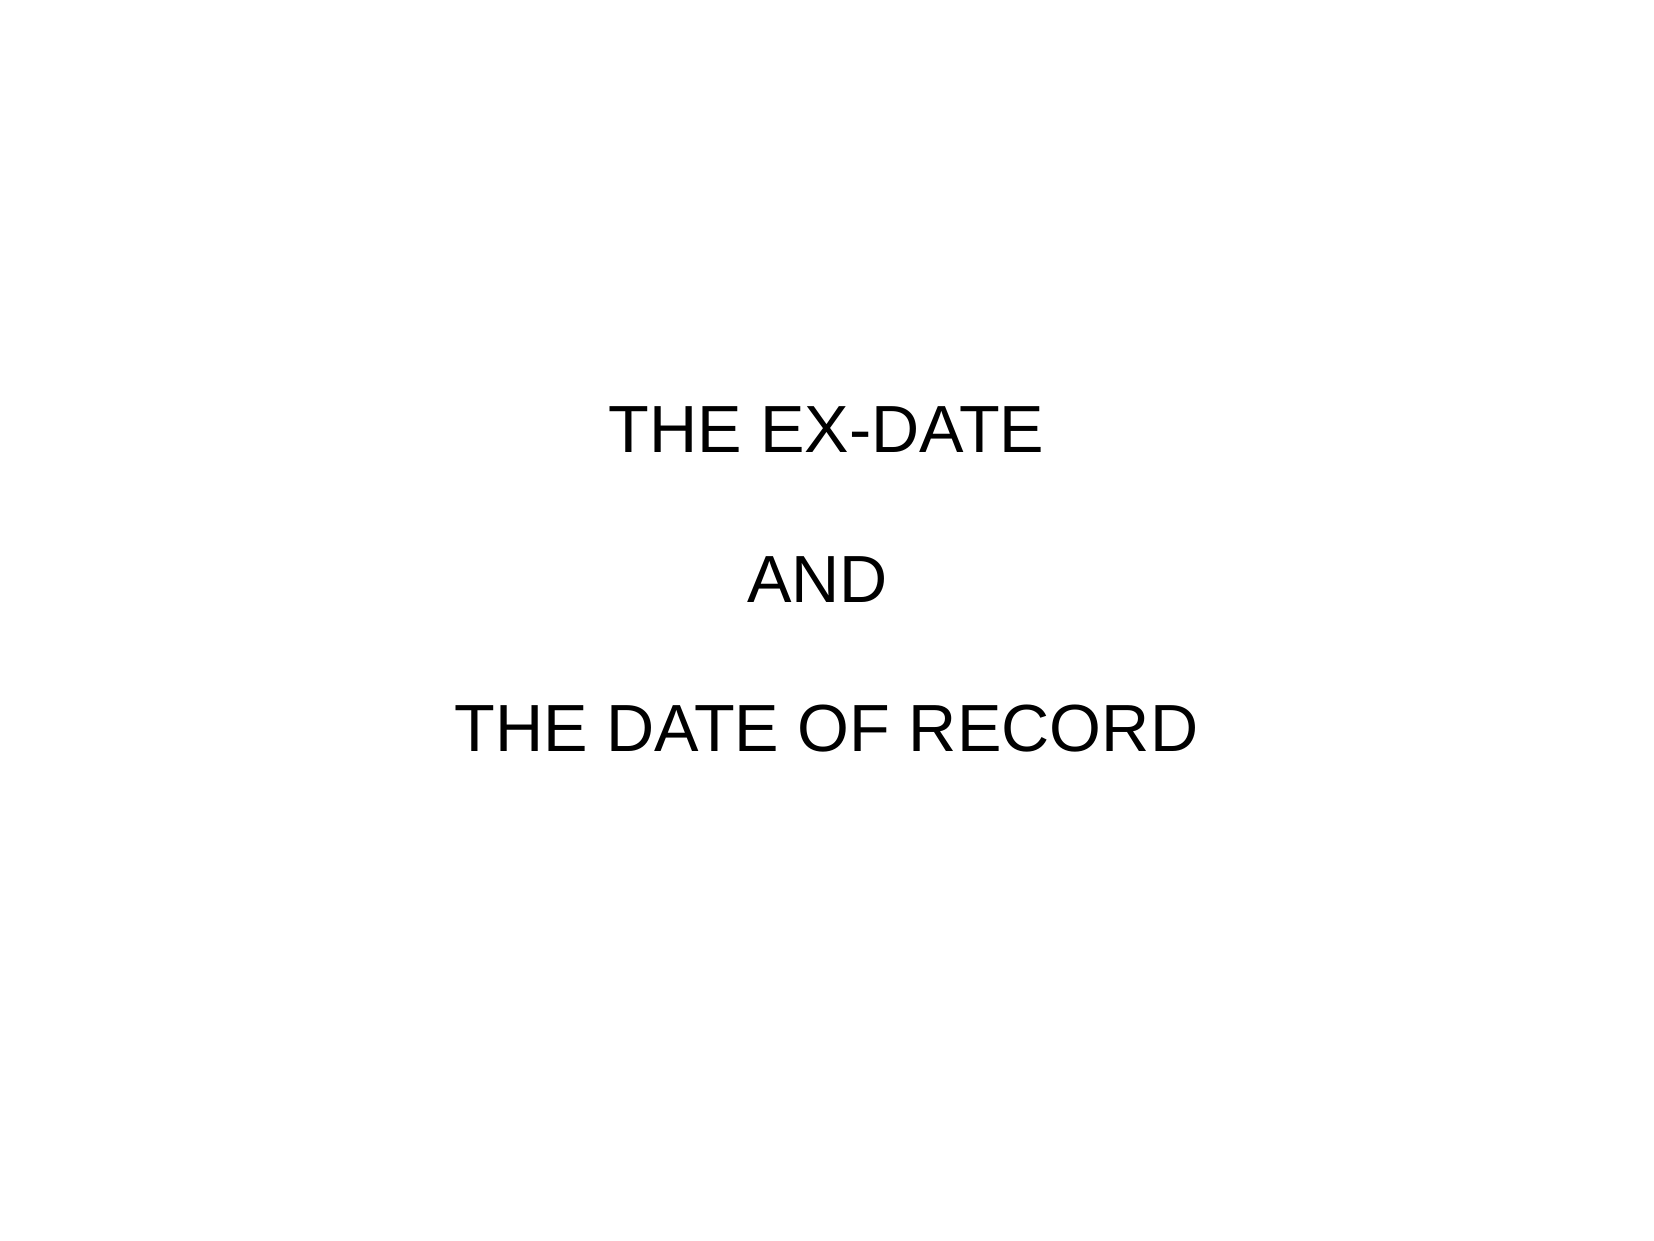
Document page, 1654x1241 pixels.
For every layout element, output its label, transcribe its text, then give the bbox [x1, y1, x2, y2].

subtitle THE EX-DATE AND THE DATE OF RECORD [82, 49, 1571, 1109]
